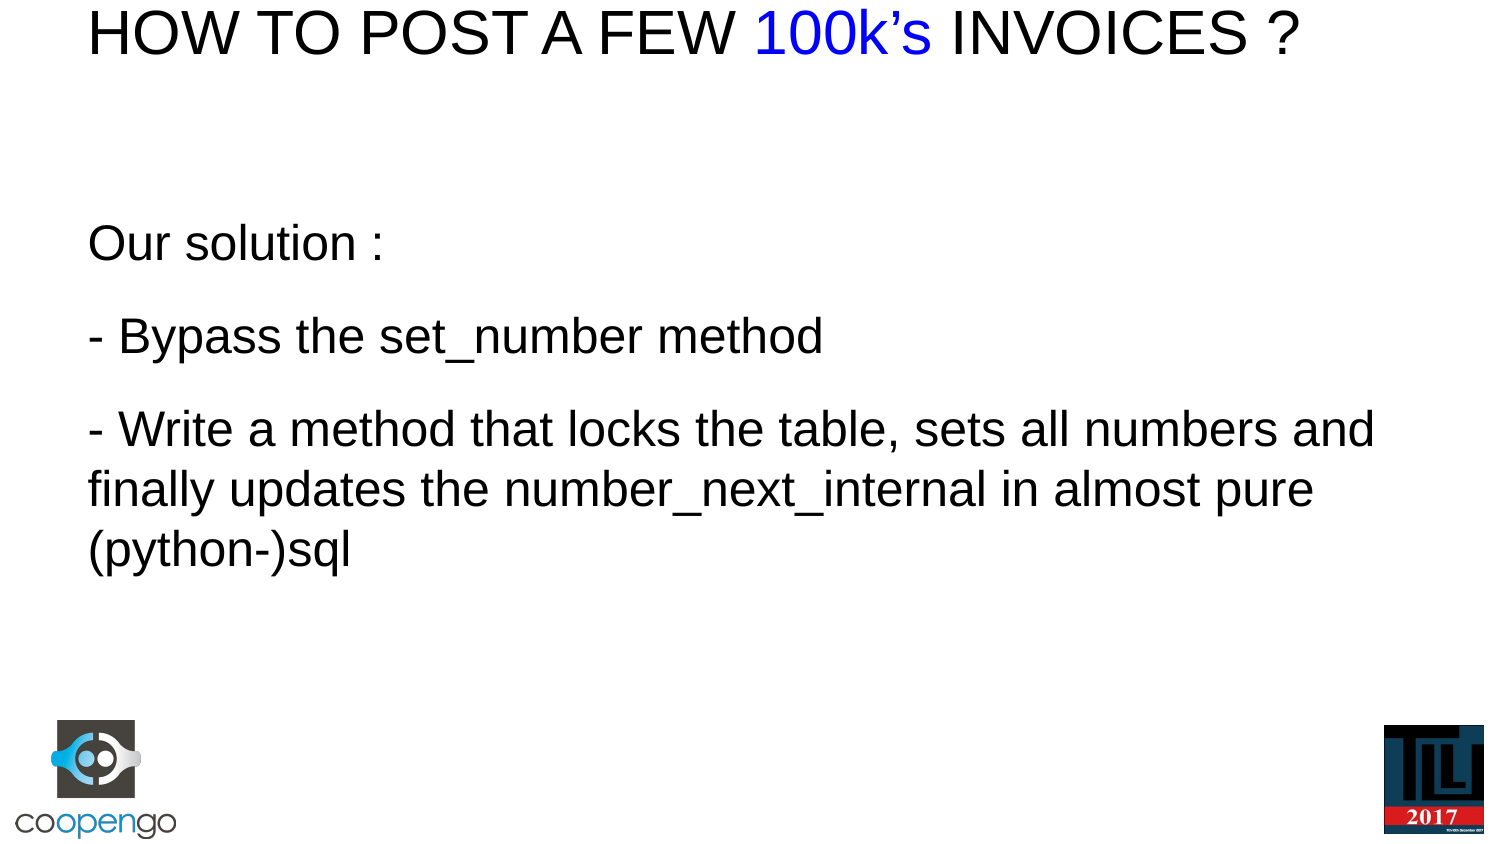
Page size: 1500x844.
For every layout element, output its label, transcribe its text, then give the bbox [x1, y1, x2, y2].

picture [1384, 725, 1484, 834]
list Our solution : - Bypass the set_number method - Write a method that locks the table, sets all numbers and finally updates the number_next_internal in almost pure (python-)sql [75, 197, 1425, 687]
picture [15, 720, 176, 839]
picture [81, 817, 94, 830]
title HOW TO POST A FEW 100k’s INVOICES ? [75, 33, 1425, 175]
